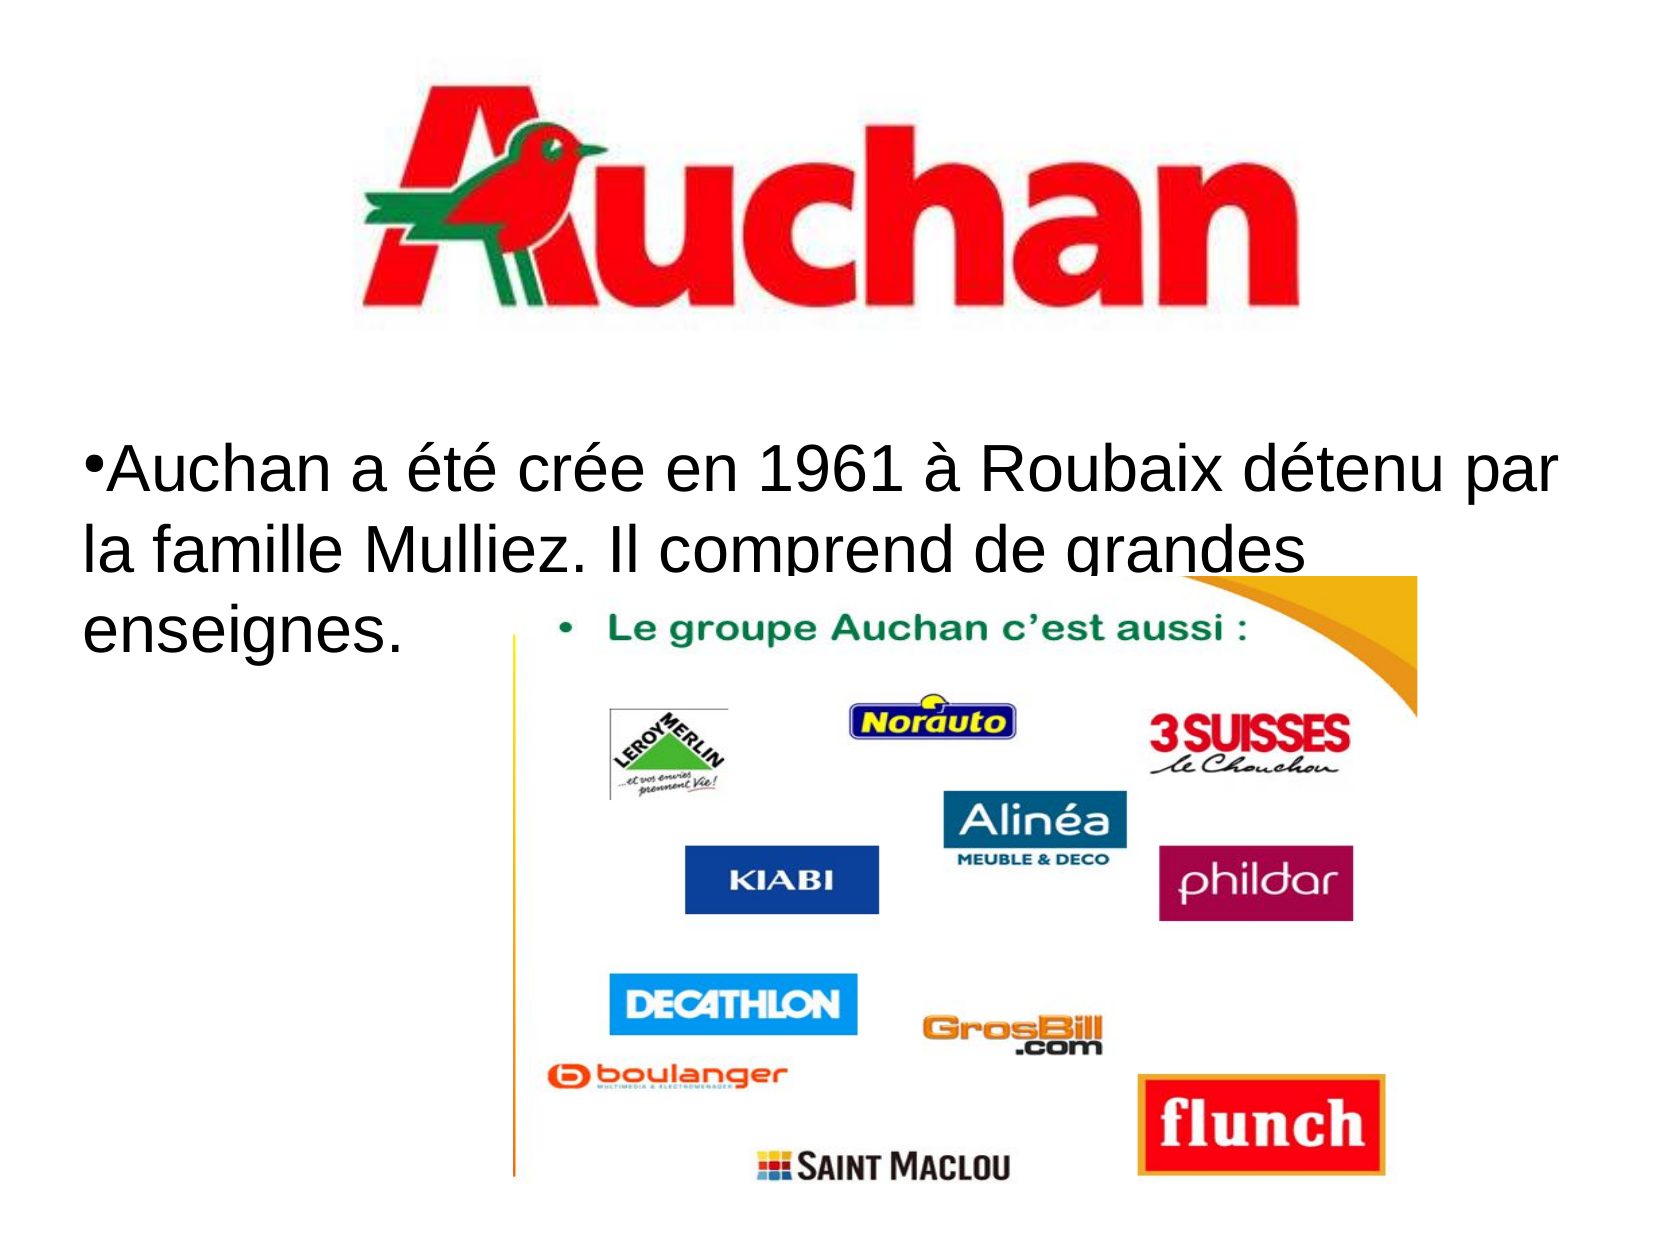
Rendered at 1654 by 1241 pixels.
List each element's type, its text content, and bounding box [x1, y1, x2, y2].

picture [259, 8, 1406, 414]
list Auchan a été crée en 1961 à Roubaix détenu par la famille Mulliez. Il comprend de grandes enseignes. [82, 425, 1571, 1145]
picture [513, 576, 1418, 1193]
